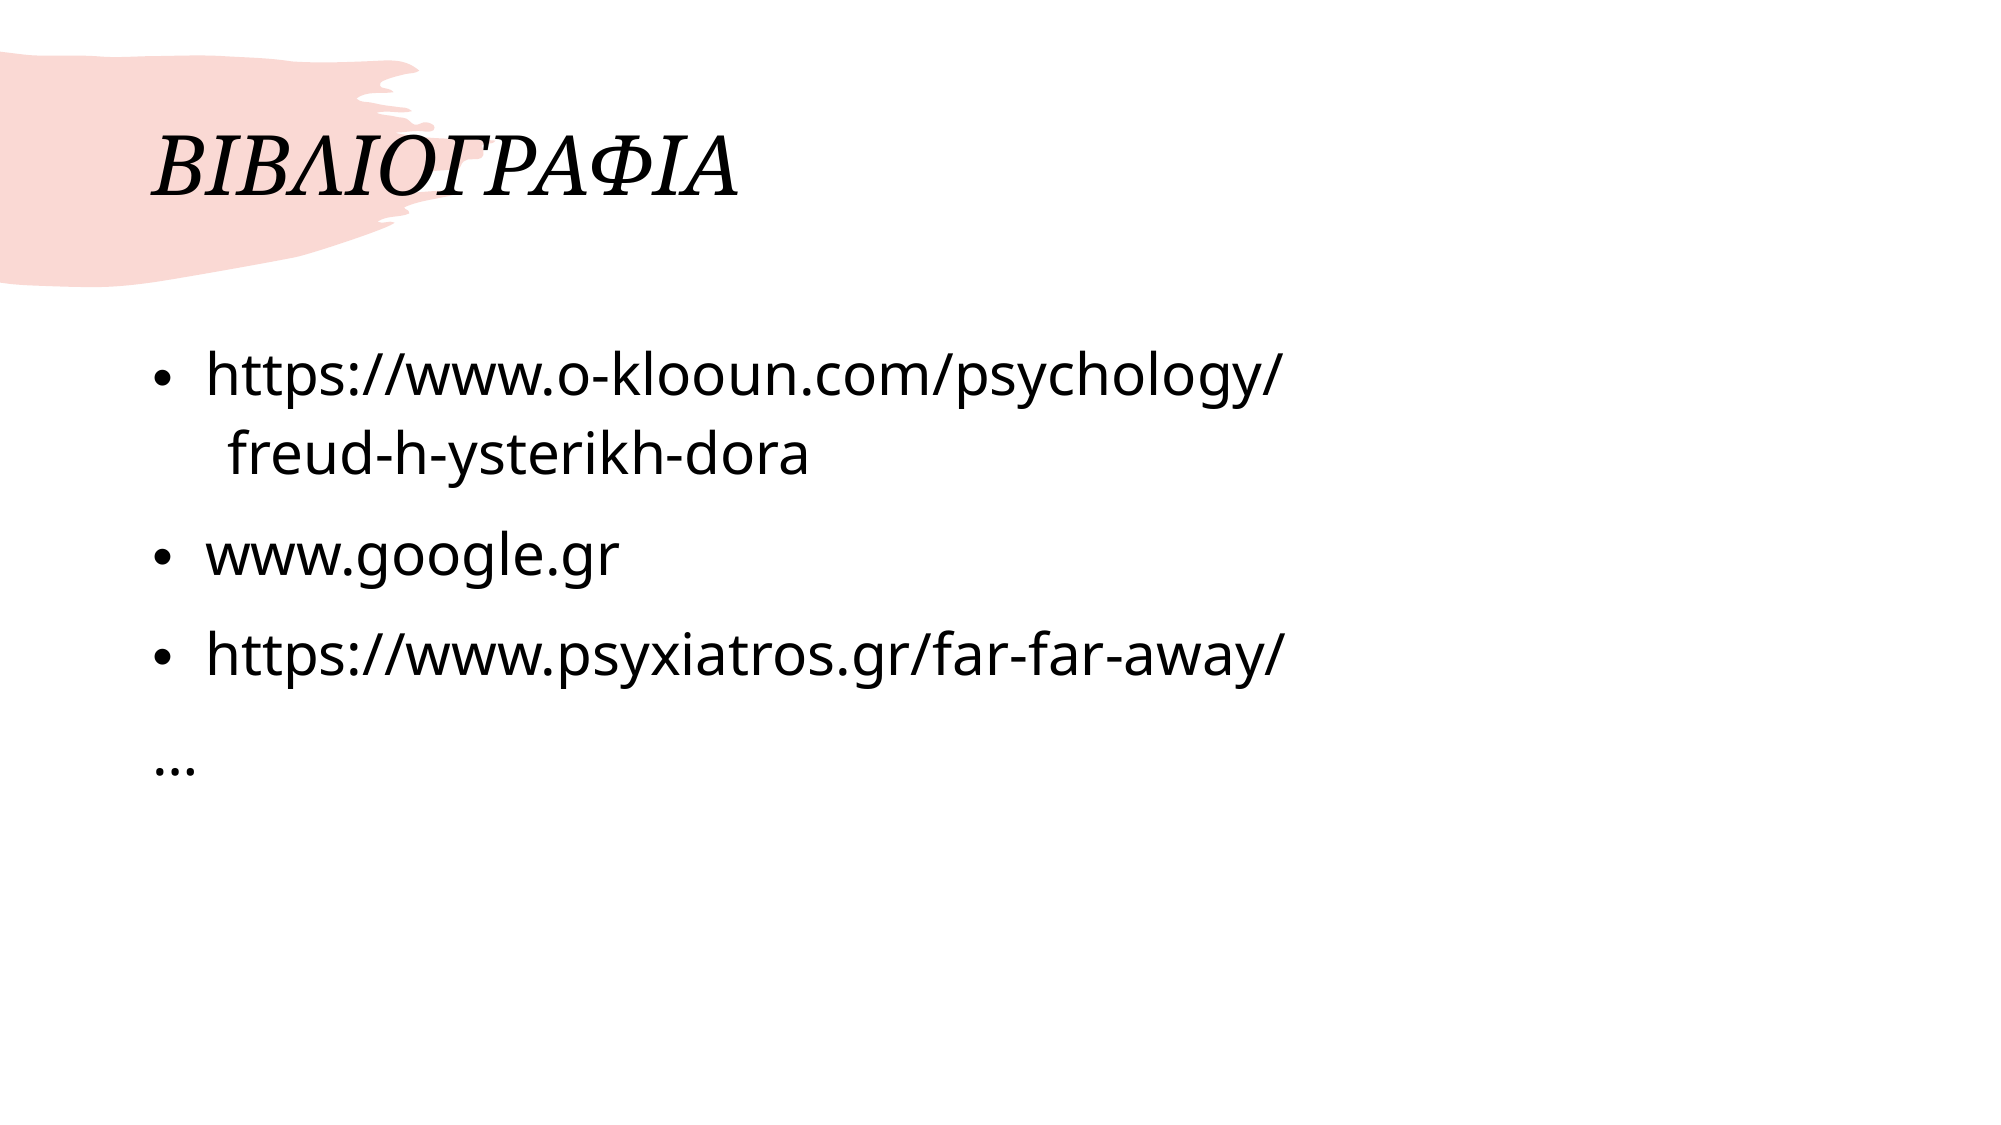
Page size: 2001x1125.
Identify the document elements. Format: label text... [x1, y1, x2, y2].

title ΒΙΒΛΙΟΓΡΑΦΙΑ [137, 59, 1863, 278]
list https://www.o-klooun.com/psychology/freud-h-ysterikh-dora www.google.gr https://www.psyxiatros.gr/far-far-away/ … [137, 329, 1863, 1013]
